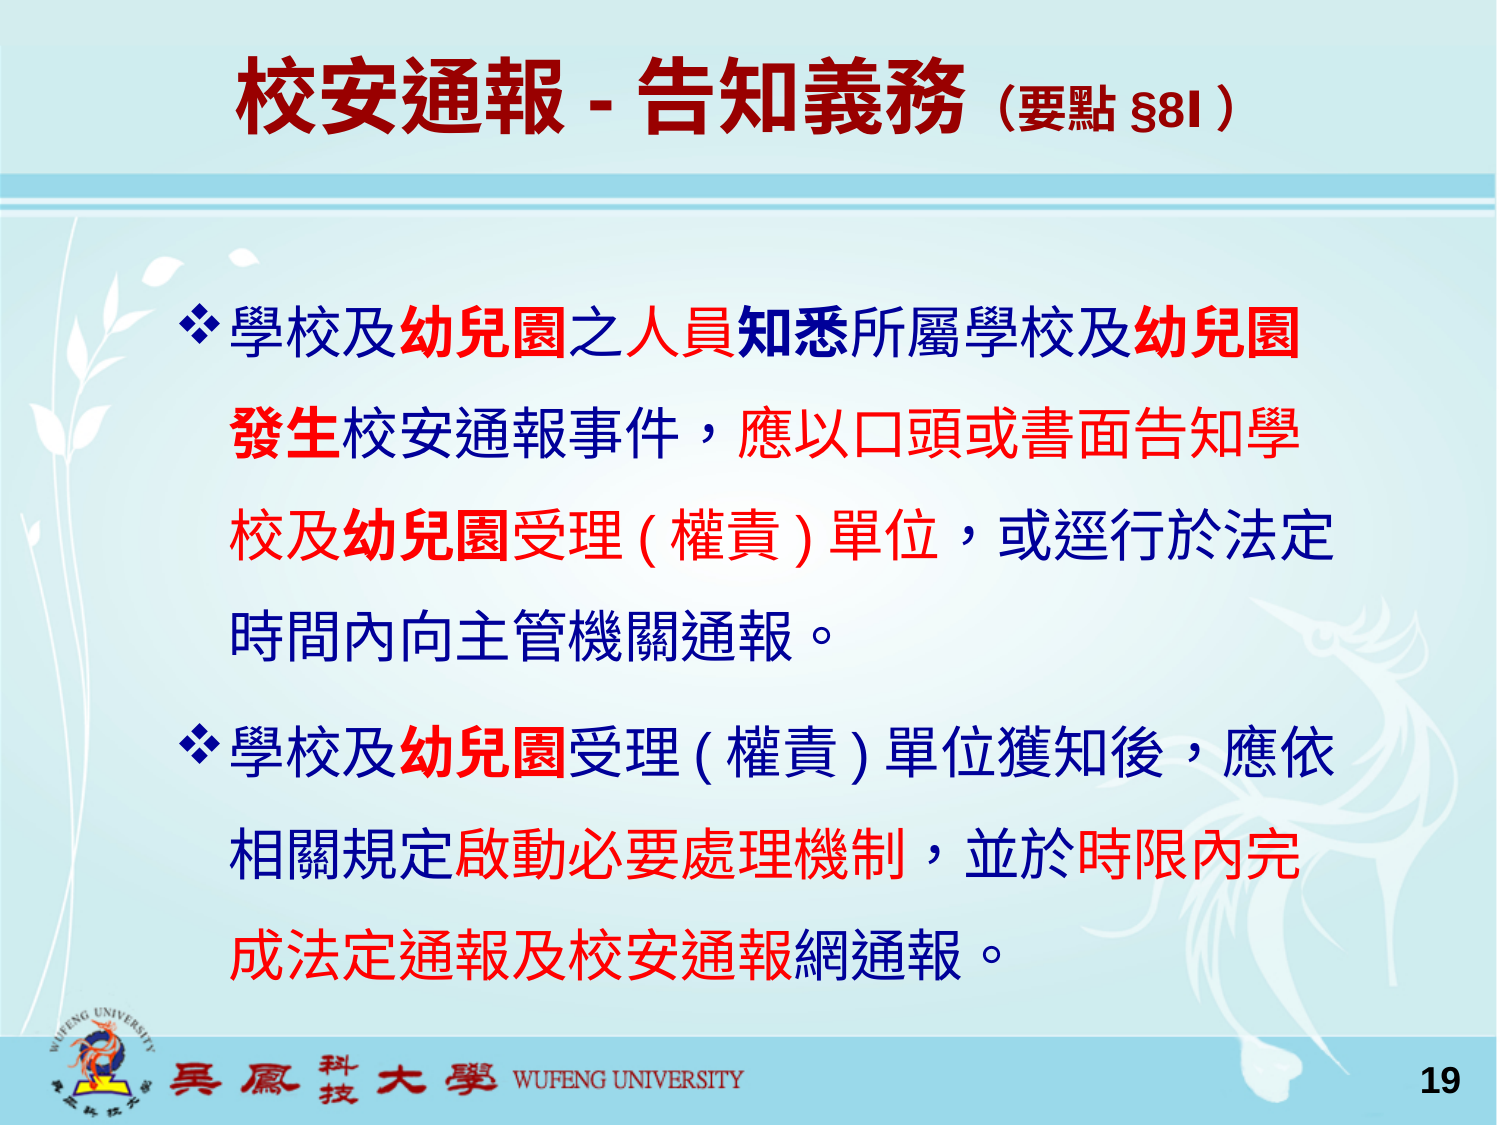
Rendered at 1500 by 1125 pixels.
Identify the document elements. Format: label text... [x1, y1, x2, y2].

picture [0, 188, 1500, 1125]
title 校安通報-告知義務（要點§8Ⅰ） [0, 0, 1500, 188]
list 學校及幼兒園之人員知悉所屬學校及幼兒園發生校安通報事件，應以口頭或書面告知學校及幼兒園受理(權責)單位，或逕行於法定時間內向主管機關通報。 學校及幼兒園受理(權責)單位獲知後，應依相關規定啟動必要處理機制，並於時限內完成法定通報及校安通報網通報。 [159, 255, 1353, 998]
text_box <number> [1126, 1048, 1477, 1125]
